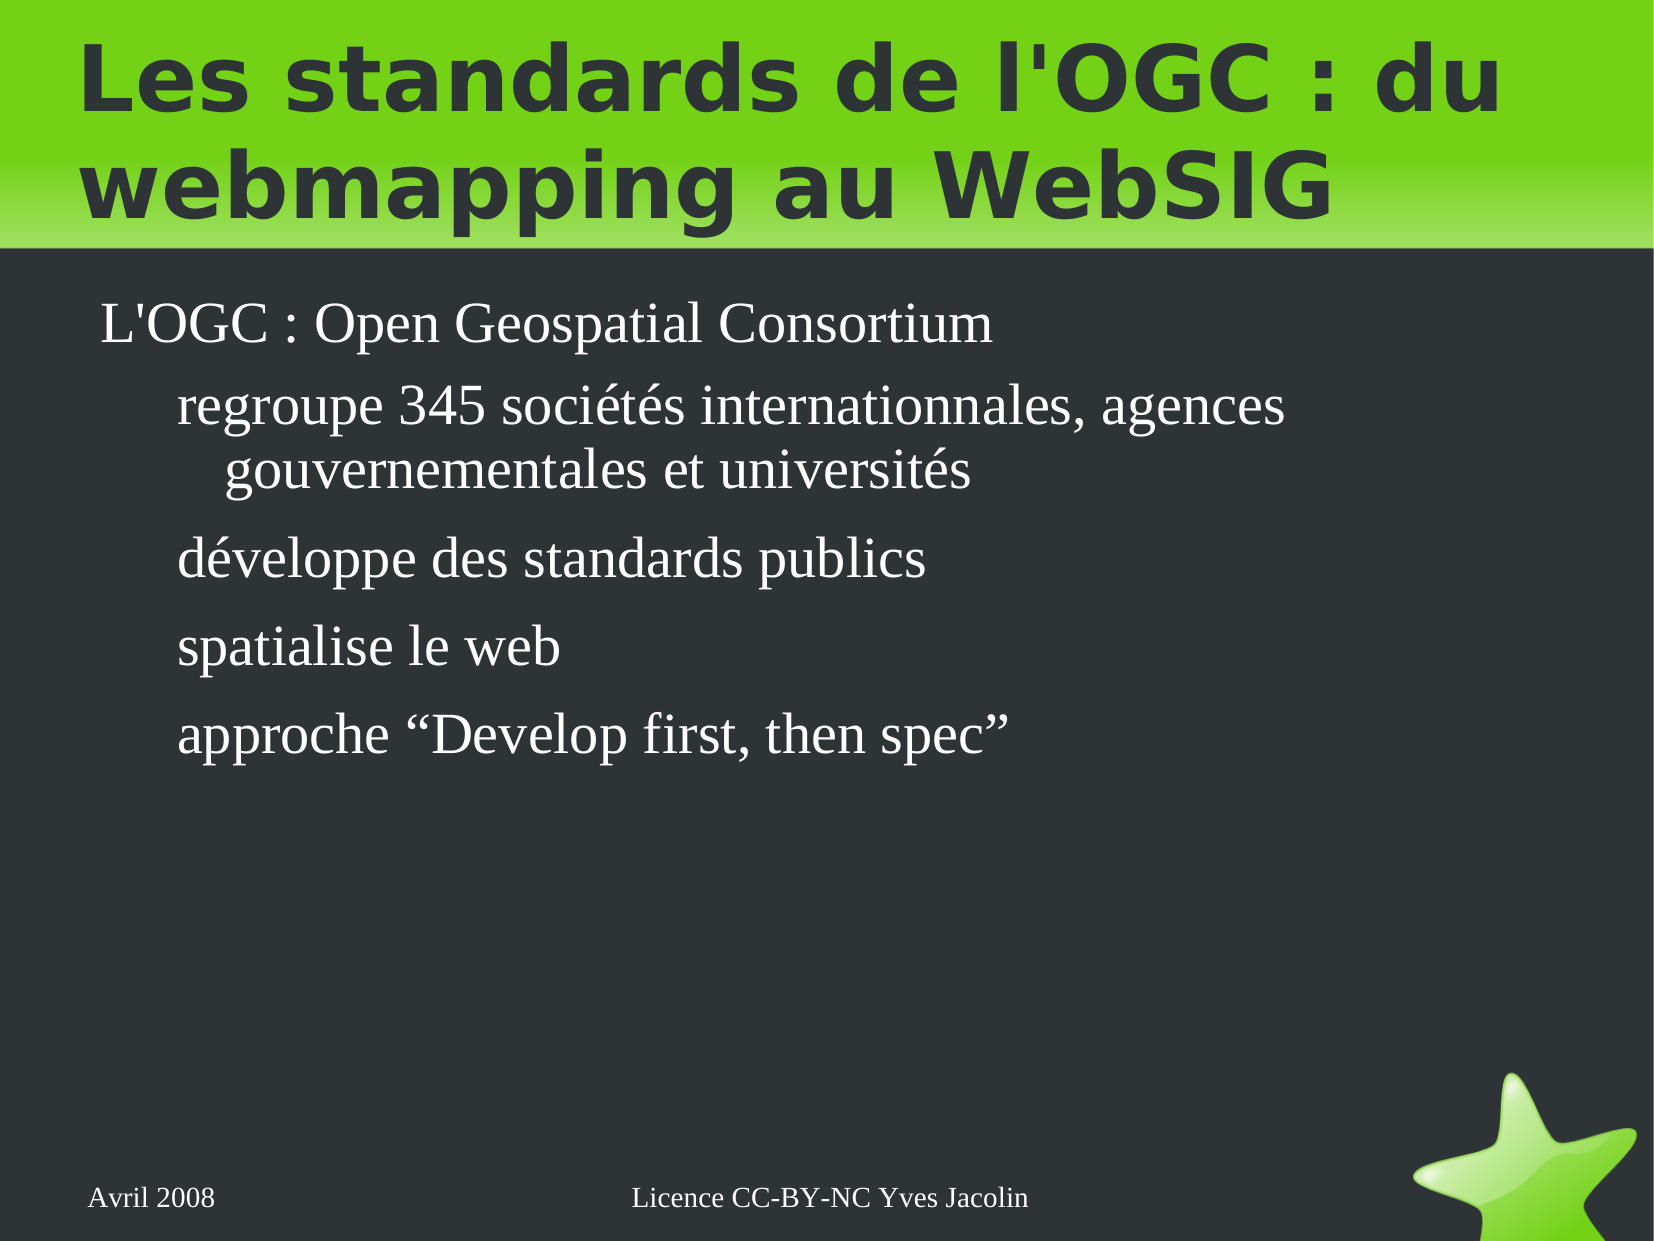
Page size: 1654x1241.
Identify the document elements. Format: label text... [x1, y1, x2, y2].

picture [0, 0, 1654, 1241]
title Les standards de l'OGC : du webmapping au WebSIG [76, 25, 1565, 240]
list L'OGC : Open Geospatial Consortium regroupe 345 sociétés internationnales, agences gouvernementales et universités développe des standards publics spatialise le web approche “Develop first, then spec” [82, 290, 1571, 1094]
